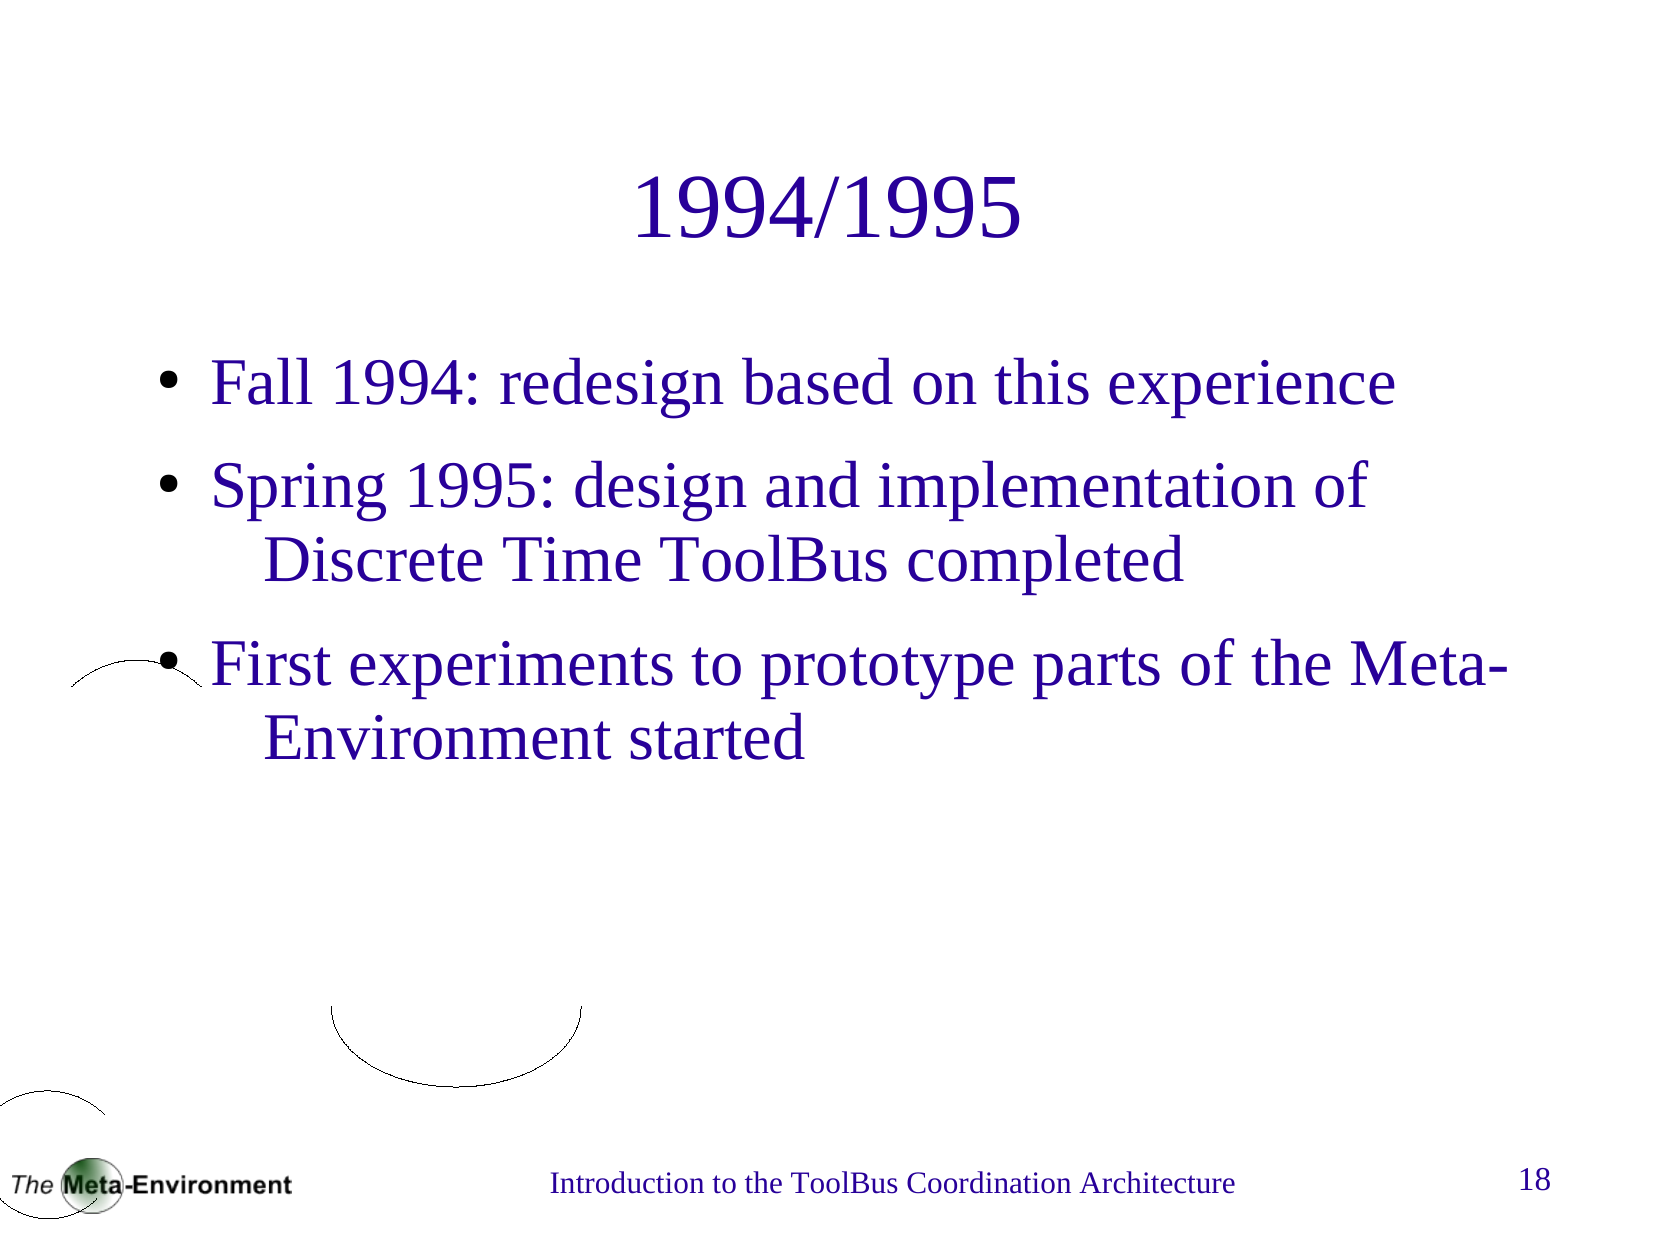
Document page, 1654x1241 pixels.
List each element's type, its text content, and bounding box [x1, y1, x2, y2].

title 1994/1995 [121, 102, 1534, 311]
picture [12, 1158, 292, 1214]
list Fall 1994: redesign based on this experience Spring 1995: design and implementation of Discrete Time ToolBus completed First experiments to prototype parts of the Meta-Environment started [121, 344, 1534, 1127]
